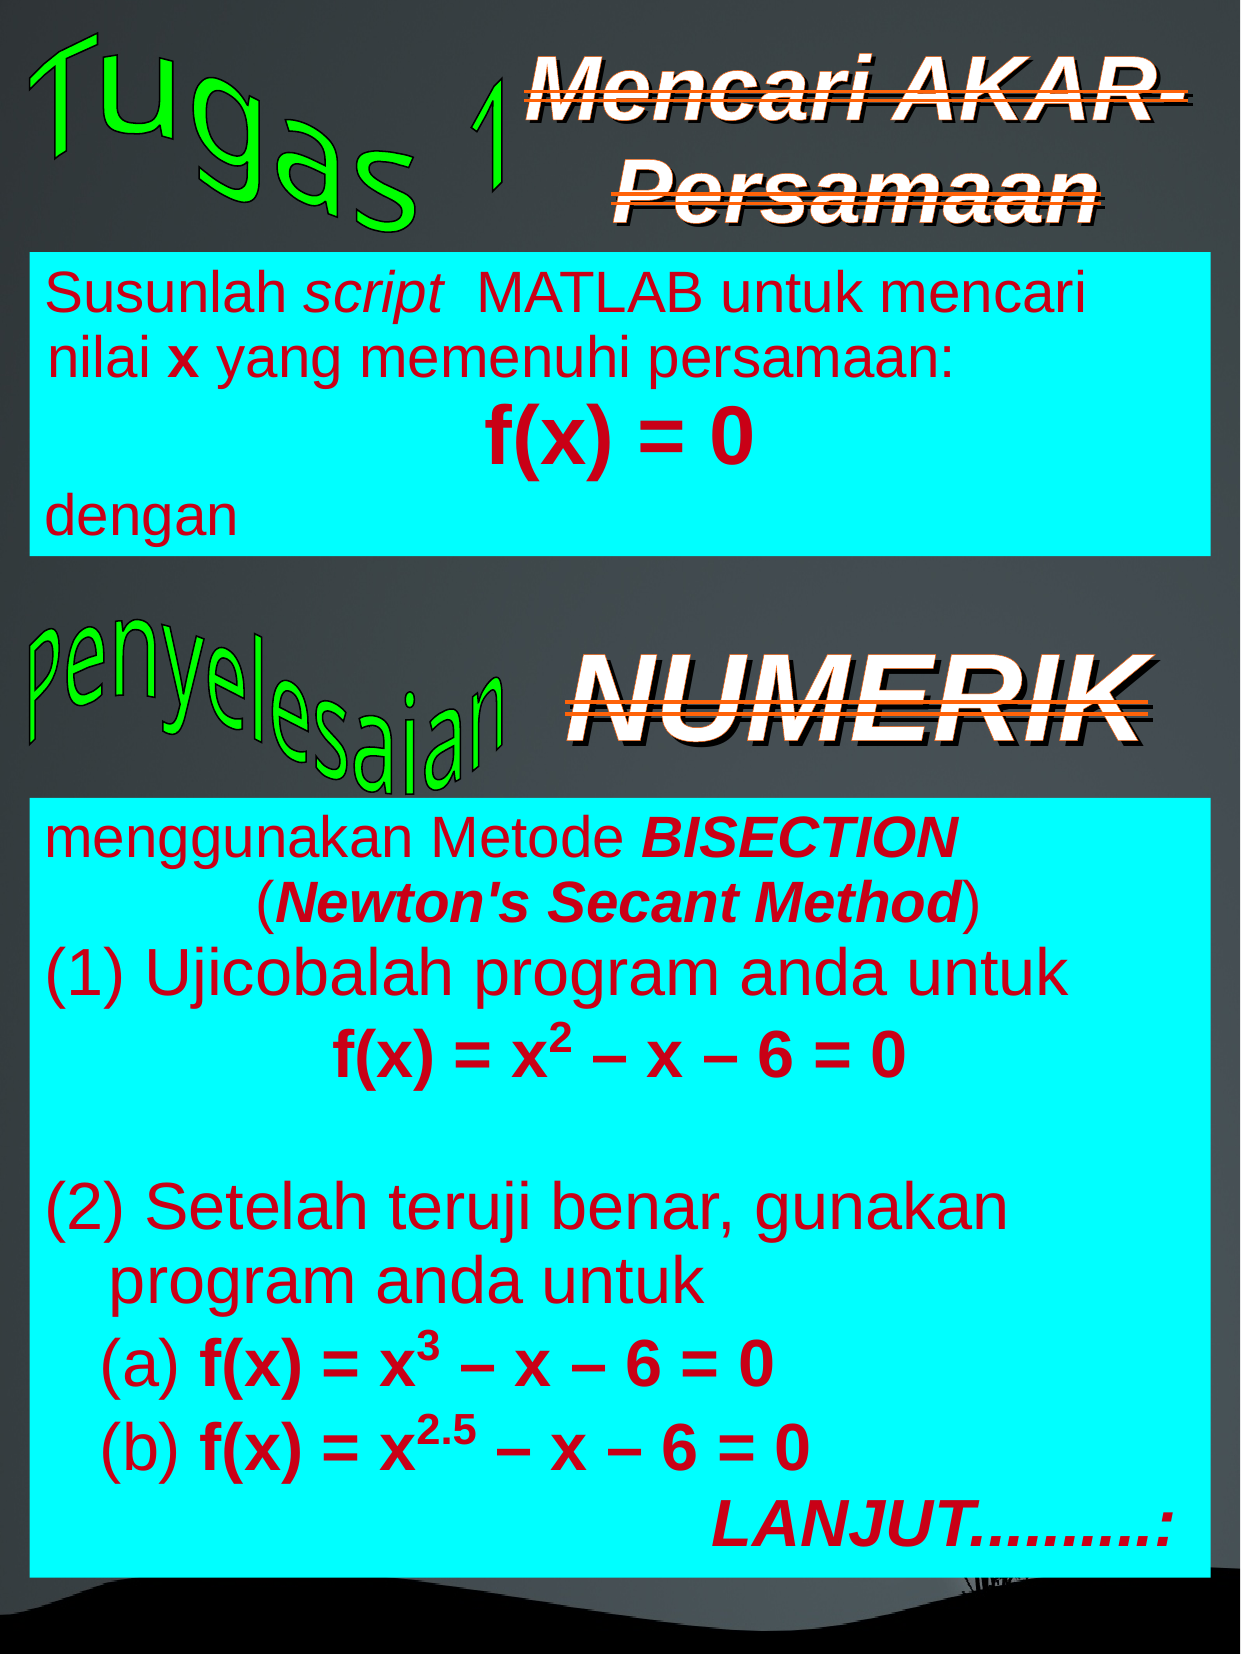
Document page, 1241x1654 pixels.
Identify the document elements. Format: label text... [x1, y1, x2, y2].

text_box Penyelesaian [208, 647, 245, 730]
text_box Penyelesaian [115, 619, 155, 698]
text_box Tugas 1 [29, 33, 98, 159]
text_box Penyelesaian [316, 700, 347, 780]
text_box Penyelesaian [472, 677, 501, 772]
text_box Penyelesaian [424, 709, 461, 791]
text_box Penyelesaian [405, 719, 414, 795]
text_box Penyelesaian [67, 626, 104, 706]
text_box NUMERIK [501, 620, 1211, 775]
text_box Mencari AKAR-Persamaan [472, 29, 1241, 250]
text_box Tugas 1 [277, 119, 338, 218]
text_box Tugas 1 [103, 54, 173, 140]
text_box Tugas 1 [356, 150, 415, 233]
text_box Penyelesaian [29, 628, 60, 745]
text_box Susunlah script MATLAB untuk mencari nilai x yang memenuhi persamaan: f(x) = 0 dengan [29, 252, 1211, 557]
text_box menggunakan Metode BISECTION (Newton's Secant Method) (1) Ujicobalah program anda untuk f(x) = x2 – x – 6 = 0 (2) Setelah teruji benar, gunakan program anda untuk (a) f(x) = x3 – x – 6 = 0 (b) f(x) = x2.5 – x – 6 = 0 LANJUT..........: [29, 797, 1211, 1578]
text_box Penyelesaian [254, 633, 262, 743]
text_box Tugas 1 [193, 77, 260, 203]
picture [0, 0, 1241, 1654]
text_box Penyelesaian [354, 715, 392, 794]
text_box Penyelesaian [161, 624, 205, 735]
text_box Penyelesaian [272, 680, 309, 763]
